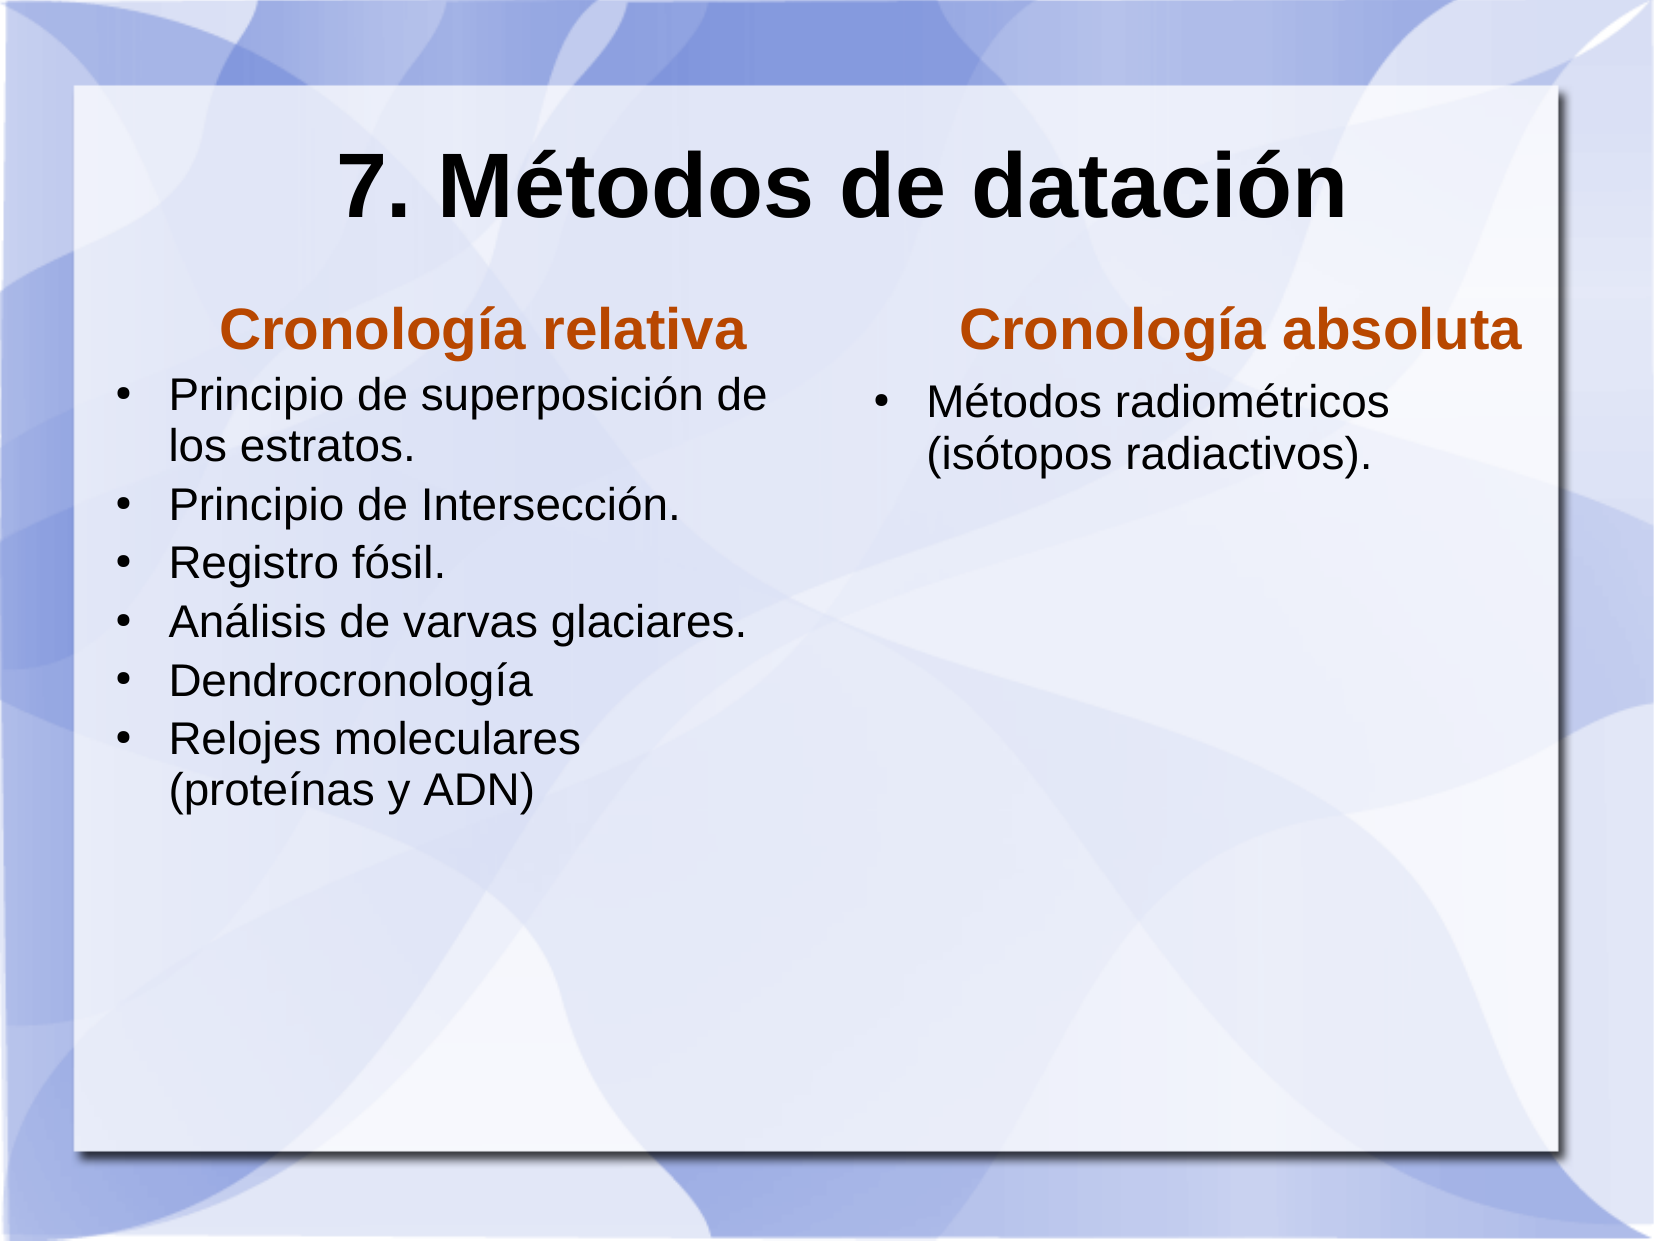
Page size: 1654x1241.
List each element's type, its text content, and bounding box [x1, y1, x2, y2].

title 7. Métodos de datación [82, 82, 1571, 290]
list Cronología absoluta Métodos radiométricos (isótopos radiactivos). [840, 289, 1571, 1108]
picture [0, 0, 1654, 1241]
list Cronología relativa Principio de superposición de los estratos. Principio de Intersección. Registro fósil. Análisis de varvas glaciares. Dendrocronología Relojes moleculares (proteínas y ADN) [82, 289, 813, 1241]
